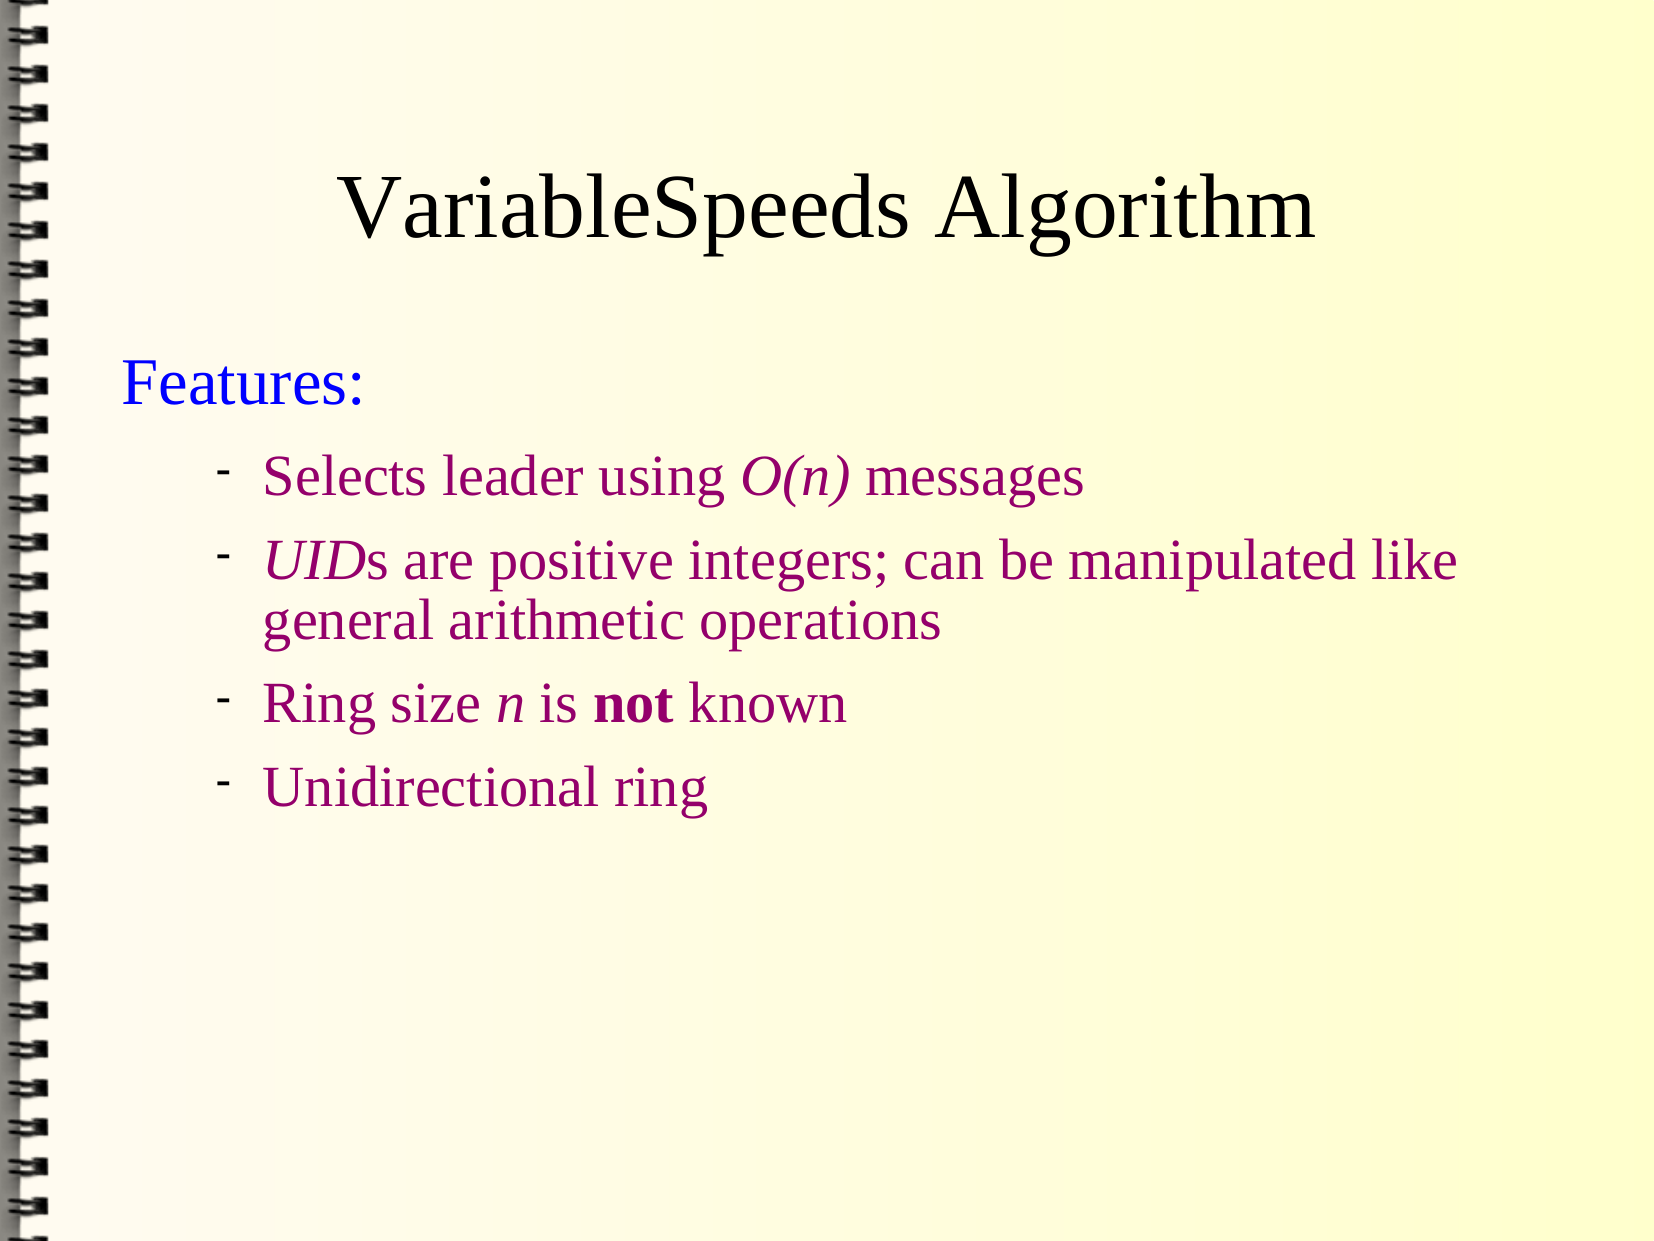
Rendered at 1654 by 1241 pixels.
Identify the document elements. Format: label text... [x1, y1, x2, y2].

title VariableSpeeds Algorithm [121, 102, 1534, 310]
list Features: Selects leader using O(n) messages UIDs are positive integers; can be manipulated like general arithmetic operations Ring size n is not known Unidirectional ring [121, 344, 1534, 1112]
picture [0, 0, 1654, 1241]
